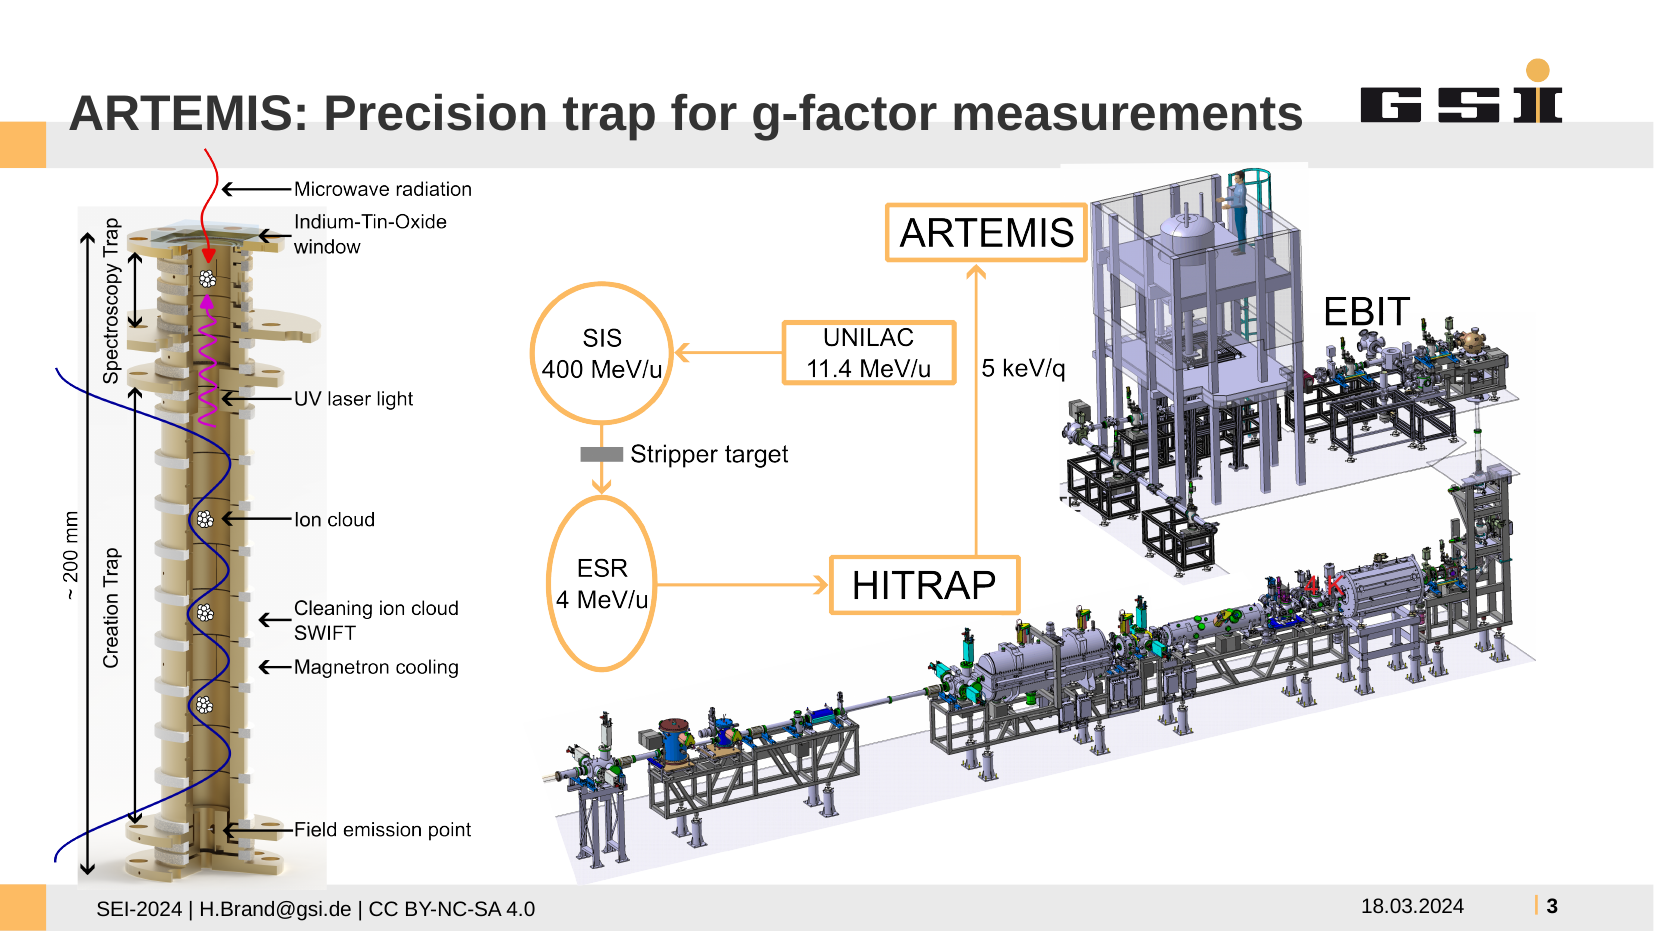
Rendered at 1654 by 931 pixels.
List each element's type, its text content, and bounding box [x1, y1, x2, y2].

title ARTEMIS: Precision trap for g-factor measurements [53, 41, 1349, 149]
picture [54, 149, 471, 890]
picture [523, 162, 1536, 886]
picture [1359, 56, 1564, 125]
